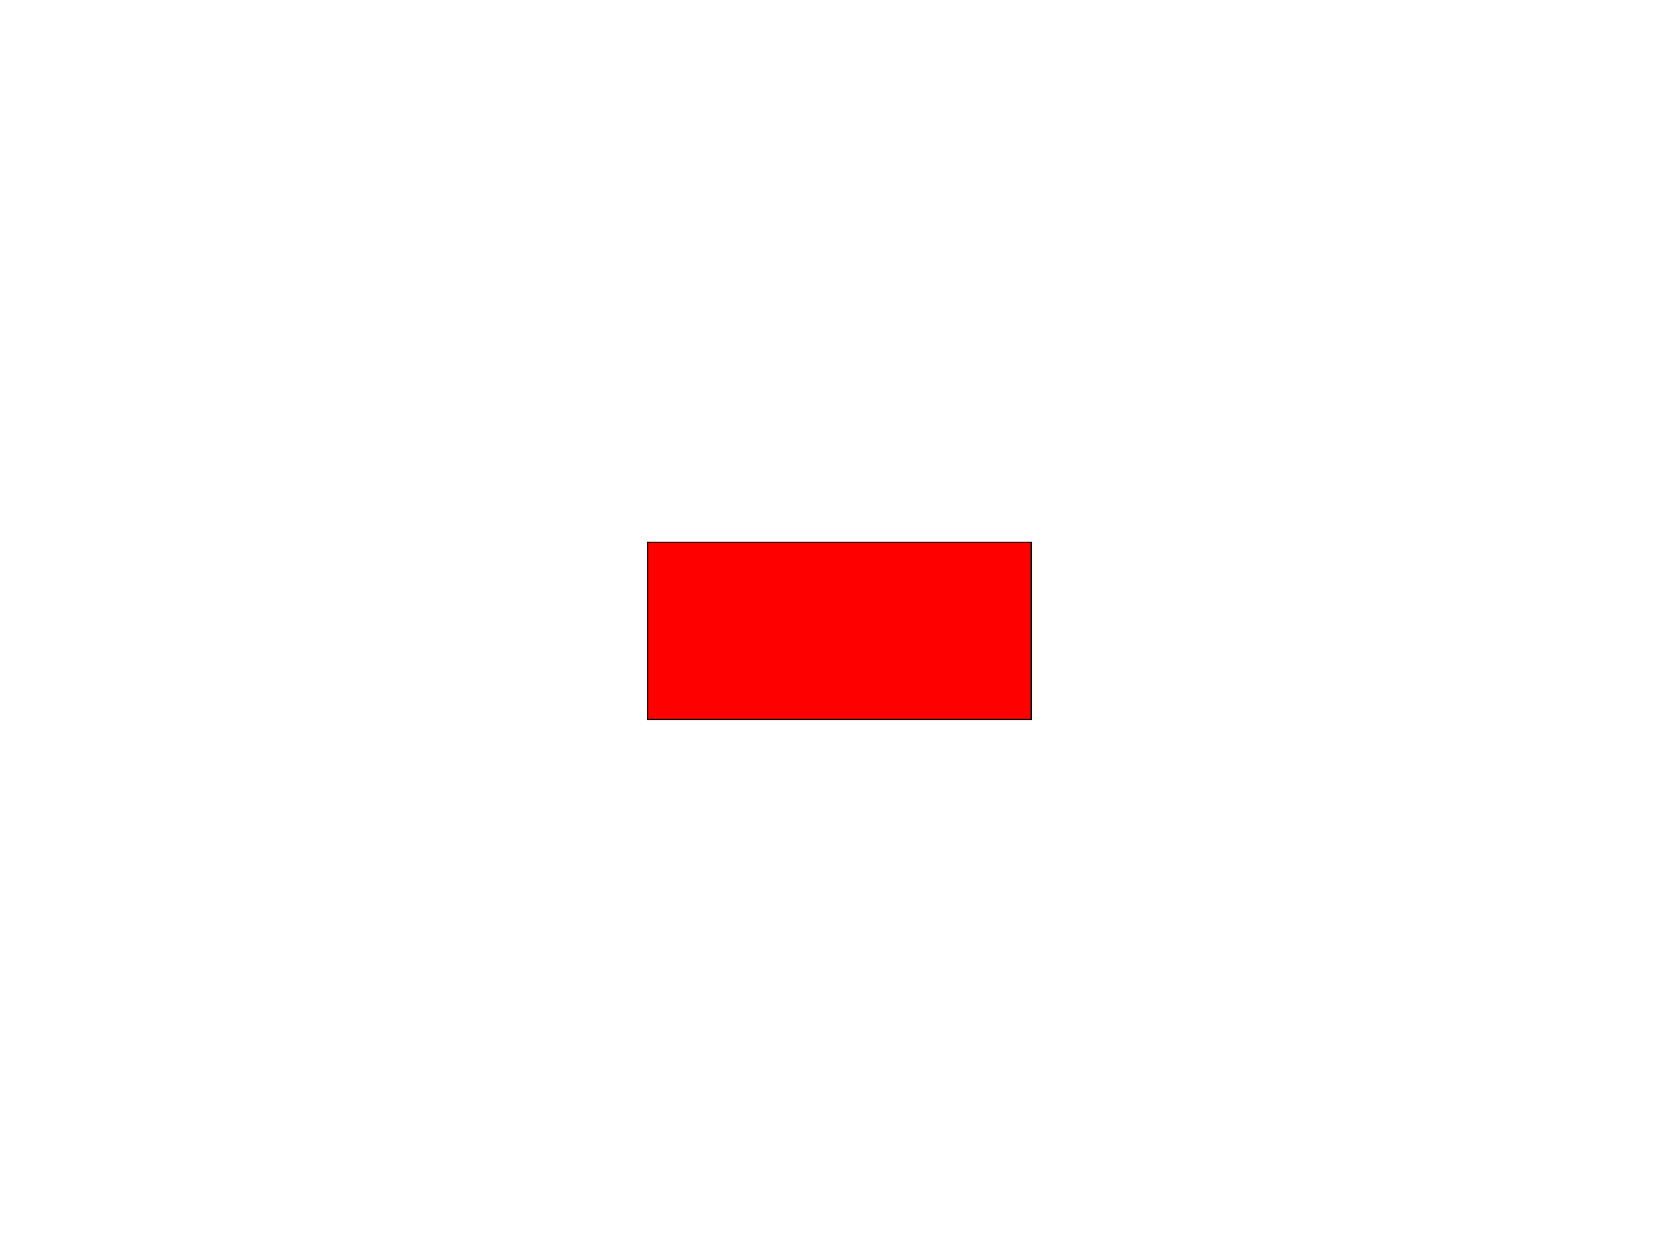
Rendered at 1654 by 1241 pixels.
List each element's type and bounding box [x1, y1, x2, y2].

picture [647, 468, 1032, 794]
